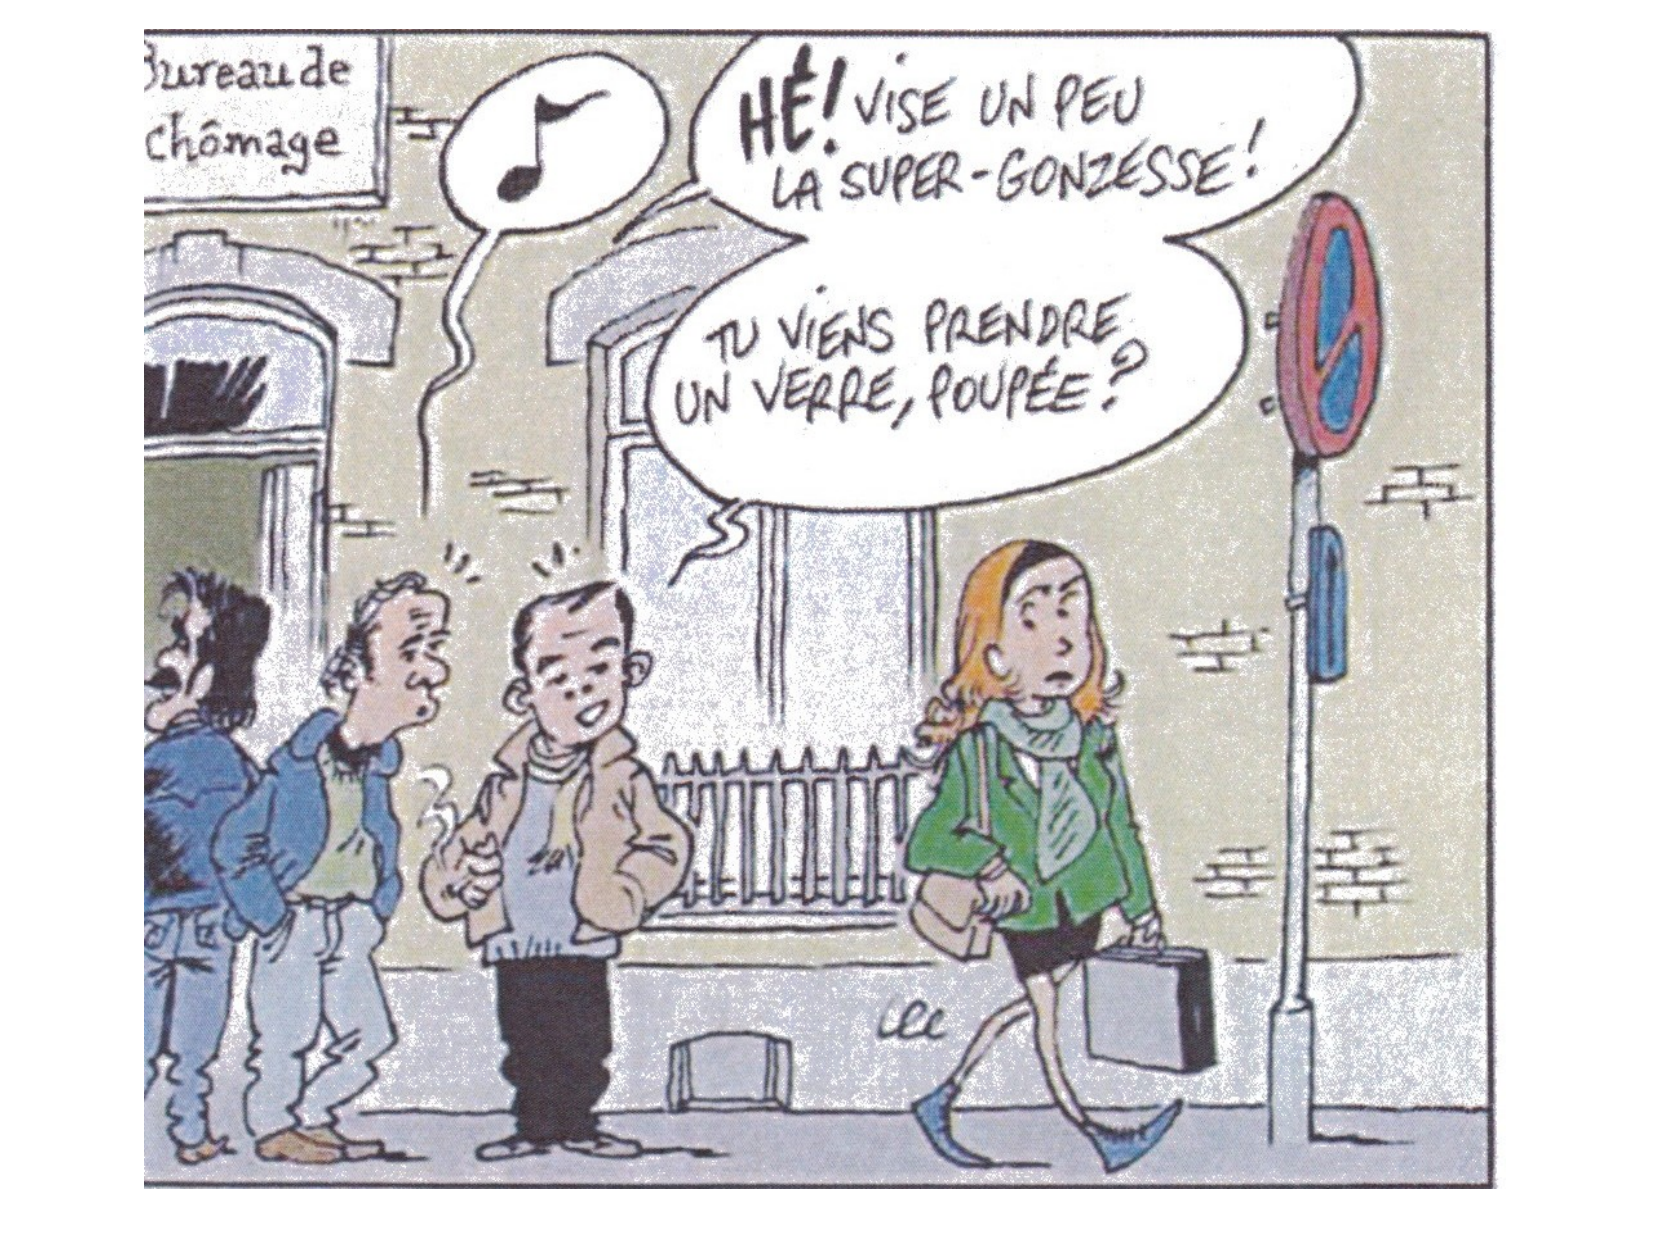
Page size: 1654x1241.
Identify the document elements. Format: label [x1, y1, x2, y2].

picture [144, 29, 1506, 1189]
